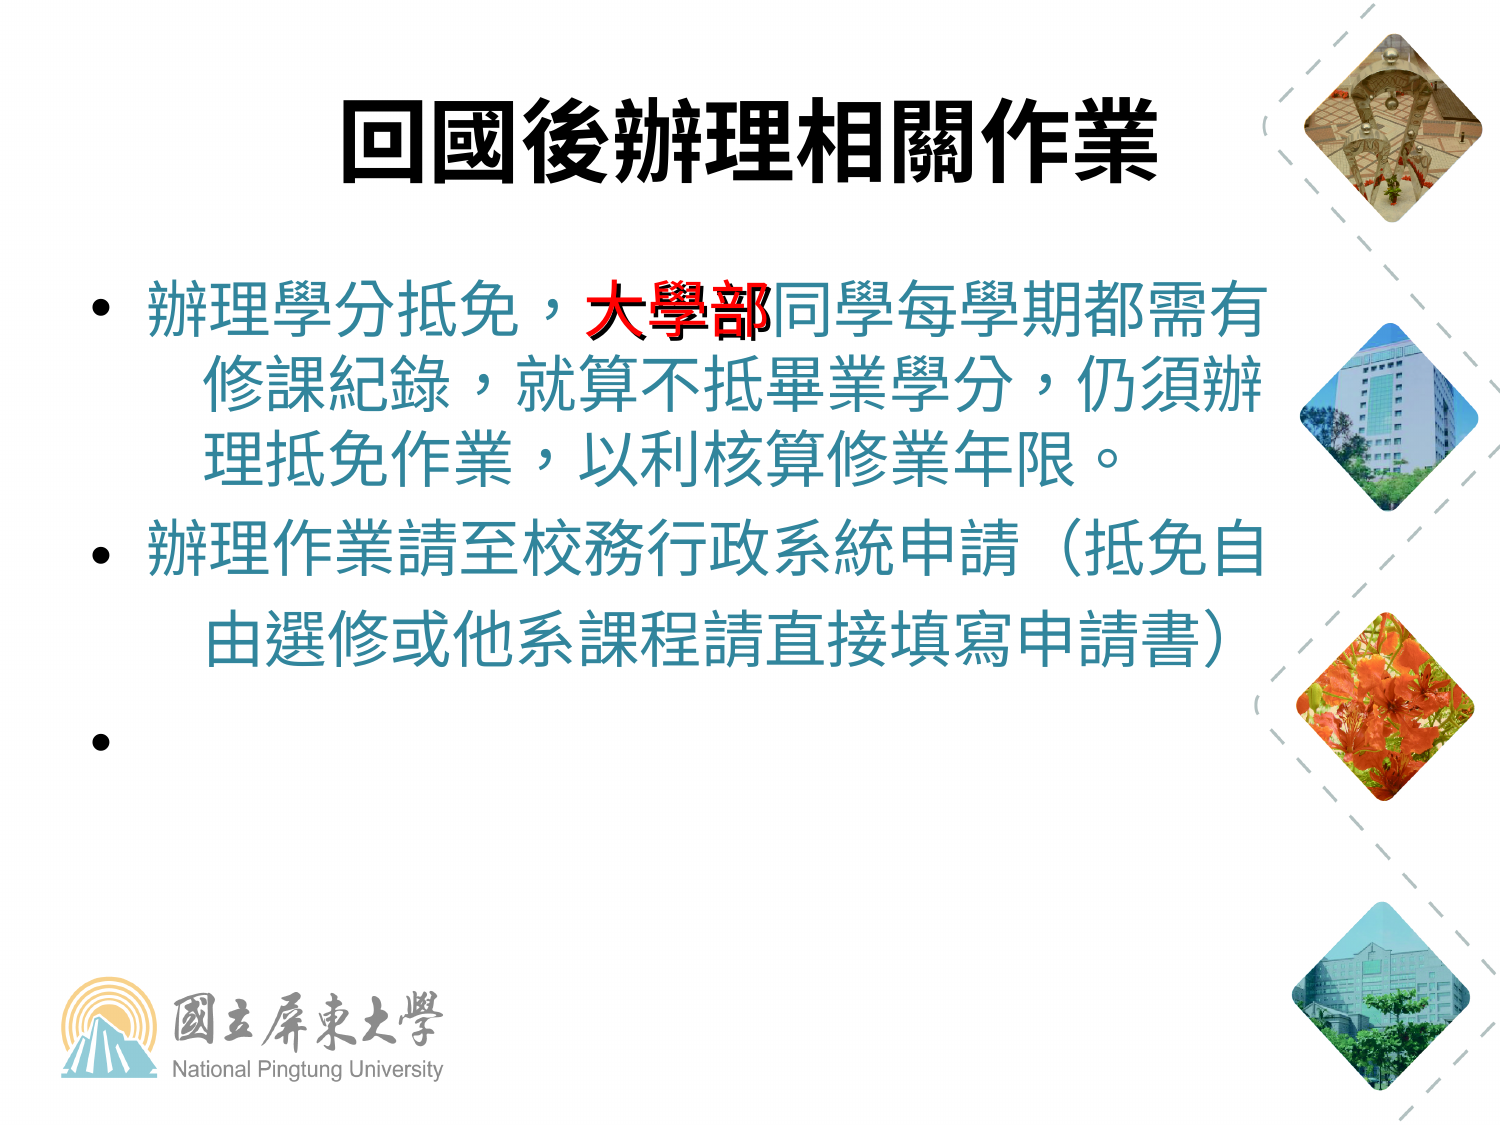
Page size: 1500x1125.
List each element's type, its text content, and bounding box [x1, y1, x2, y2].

list 辦理學分抵免，大學部同學每學期都需有修課紀錄，就算不抵畢業學分，仍須辦理抵免作業，以利核算修業年限。 辦理作業請至校務行政系統申請（抵免自由選修或他系課程請直接填寫申請書） [75, 262, 1341, 906]
title 回國後辦理相關作業 [75, 45, 1426, 233]
